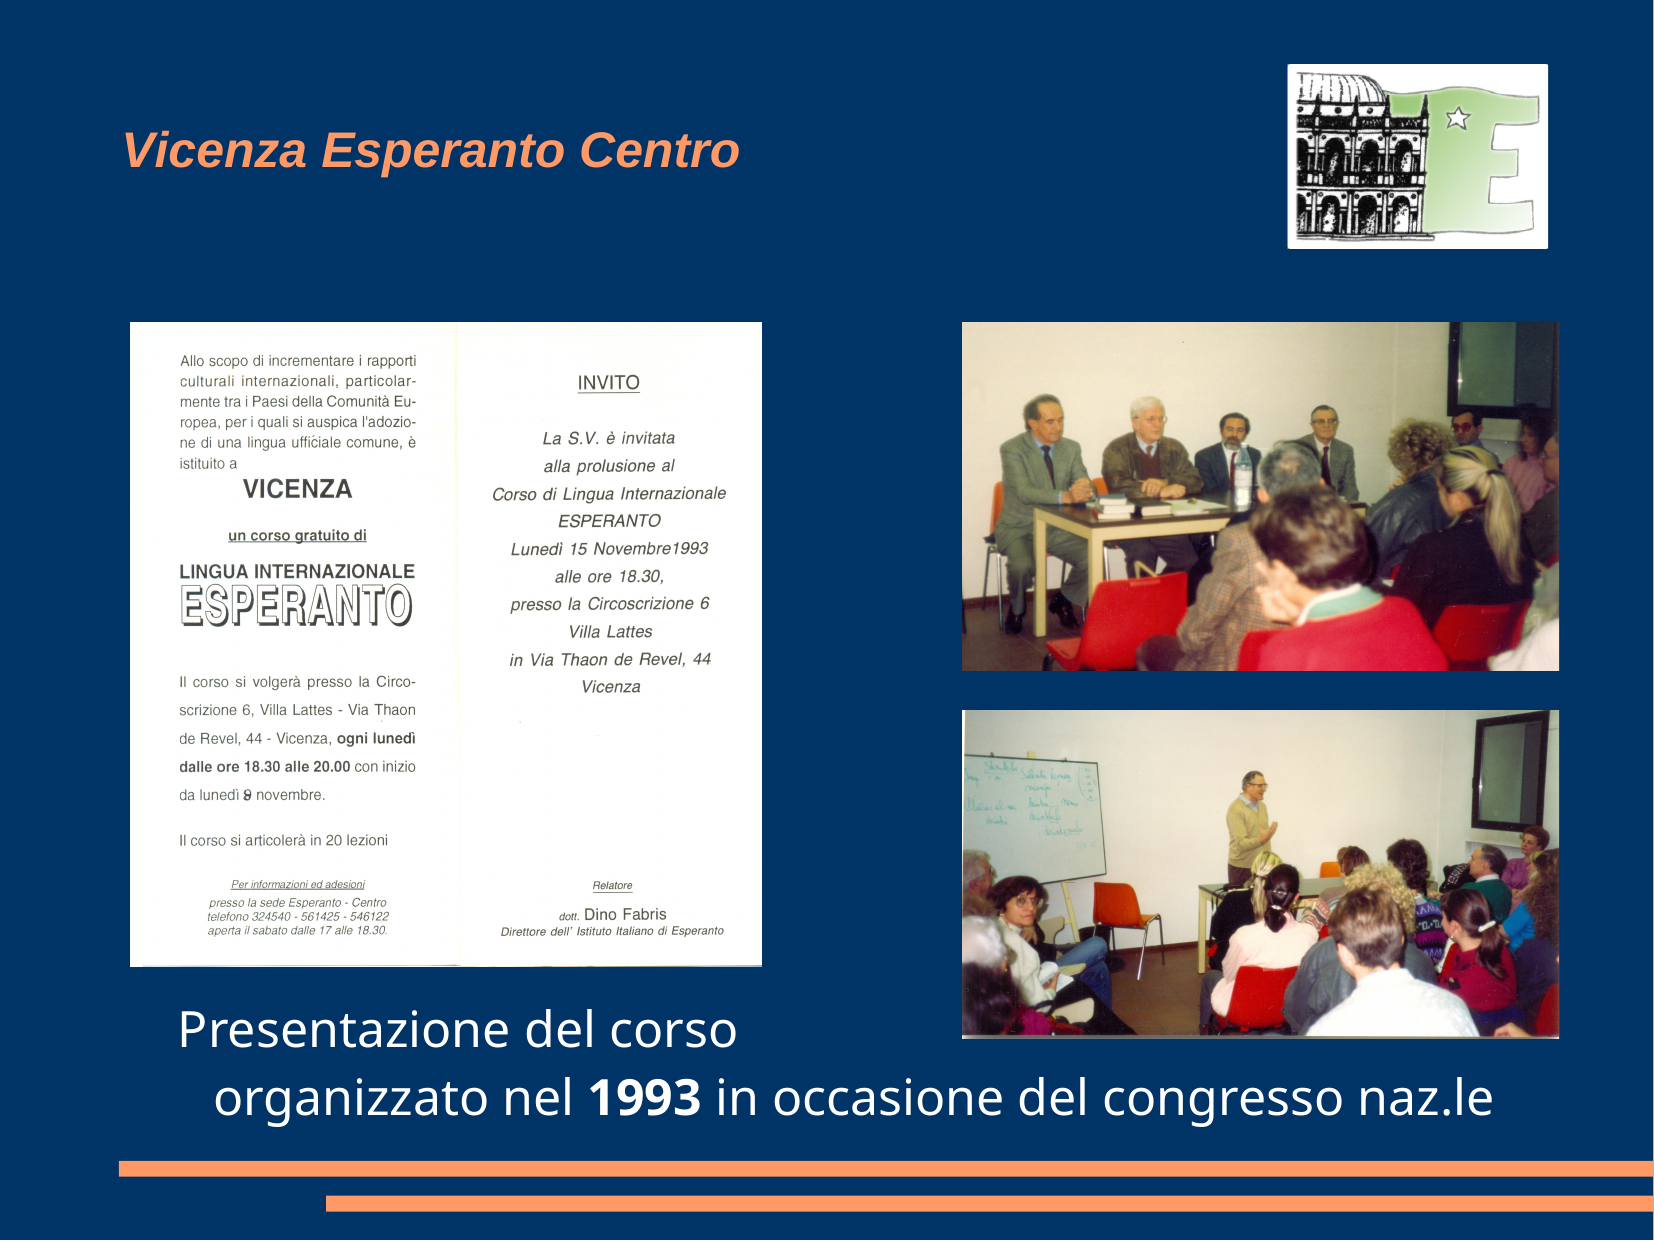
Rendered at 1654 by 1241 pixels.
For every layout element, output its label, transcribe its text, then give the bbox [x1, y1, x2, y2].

picture [130, 322, 762, 967]
text_box Presentazione del corso organizzato nel 1993 in occasione del congresso naz.le [163, 986, 1583, 1134]
title Vicenza Esperanto Centro [121, 46, 1534, 254]
picture [1287, 64, 1549, 249]
picture [962, 322, 1560, 671]
picture [962, 710, 1560, 1039]
